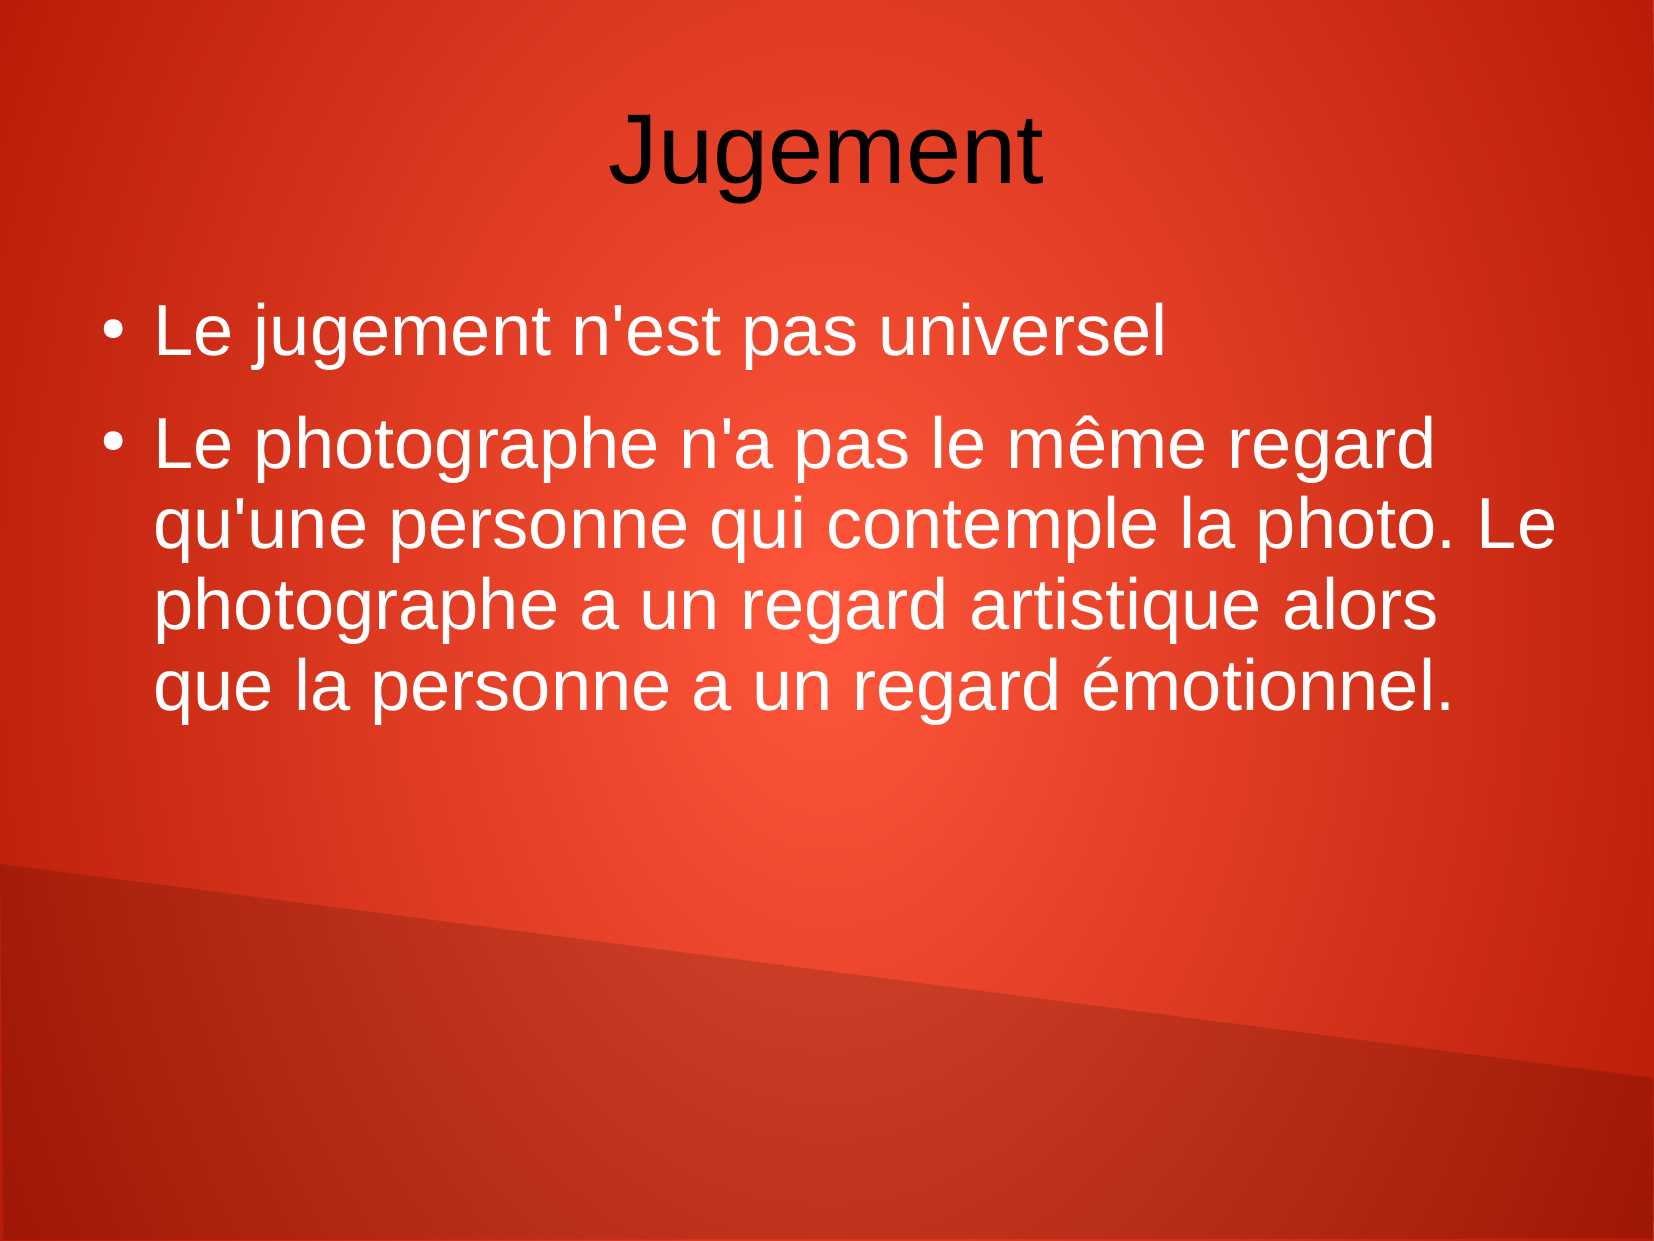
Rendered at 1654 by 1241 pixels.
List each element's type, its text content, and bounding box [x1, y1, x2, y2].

title Jugement [82, 47, 1571, 252]
list Le jugement n'est pas universel Le photographe n'a pas le même regard qu'une personne qui contemple la photo. Le photographe a un regard artistique alors que la personne a un regard émotionnel. [82, 290, 1571, 1010]
